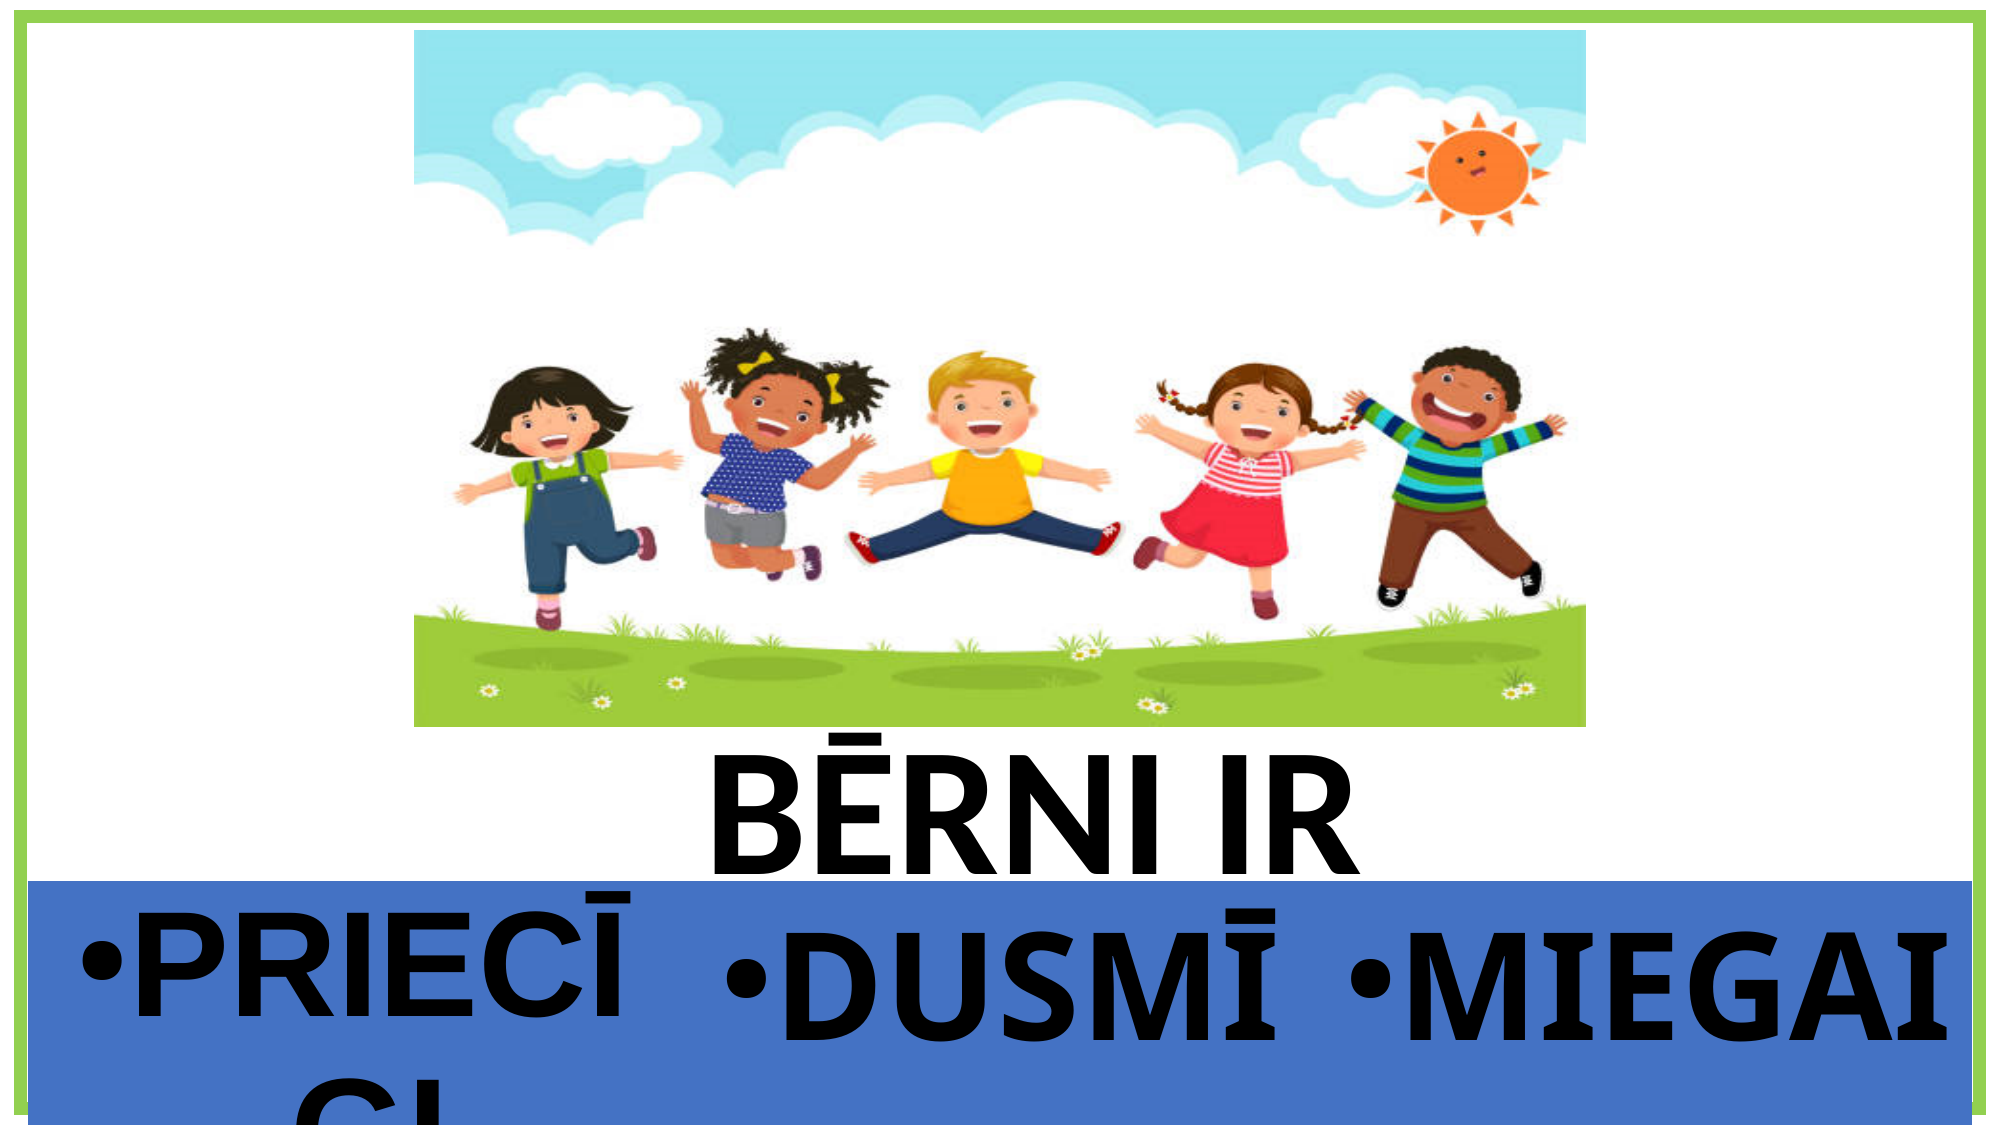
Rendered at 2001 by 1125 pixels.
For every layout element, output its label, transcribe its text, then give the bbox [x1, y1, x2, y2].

text_box BĒRNI IR [631, 683, 1437, 881]
table_header MIEGAINI [1324, 881, 1972, 1125]
table_header DUSMĪGI [676, 881, 1324, 1125]
table_header PRIECĪGI [28, 881, 676, 1125]
picture [14, 10, 1986, 1115]
